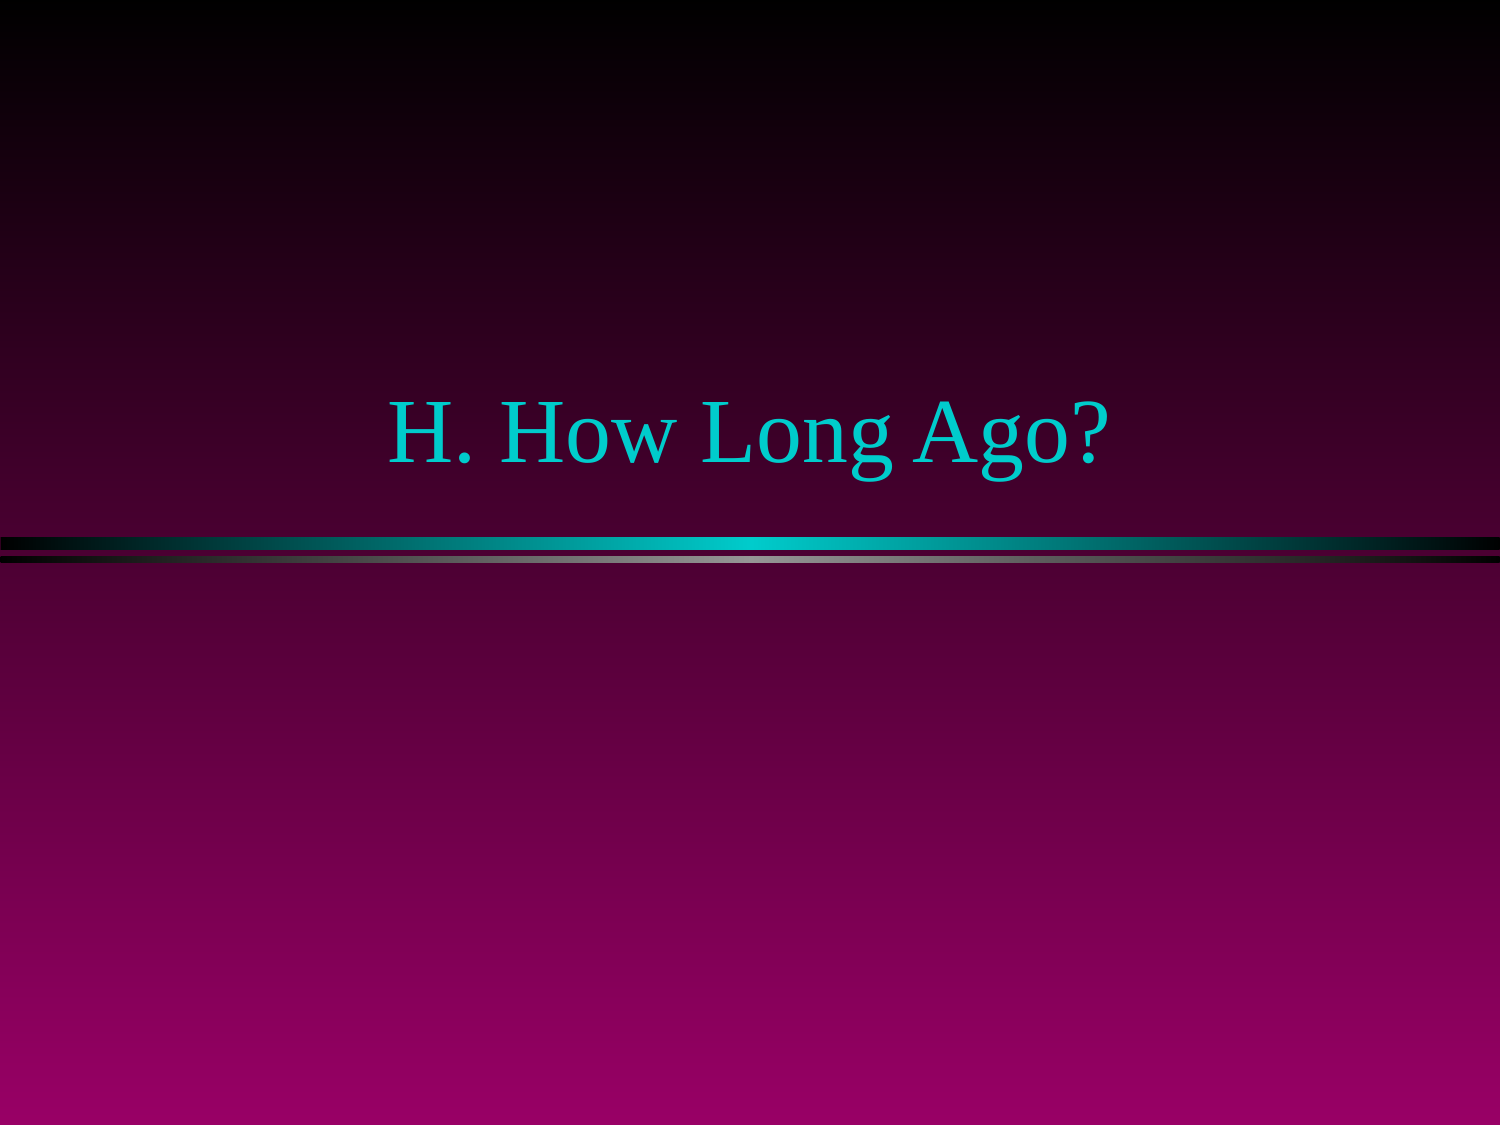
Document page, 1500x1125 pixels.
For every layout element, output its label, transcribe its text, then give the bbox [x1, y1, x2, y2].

title H. How Long Ago? [112, 337, 1388, 525]
